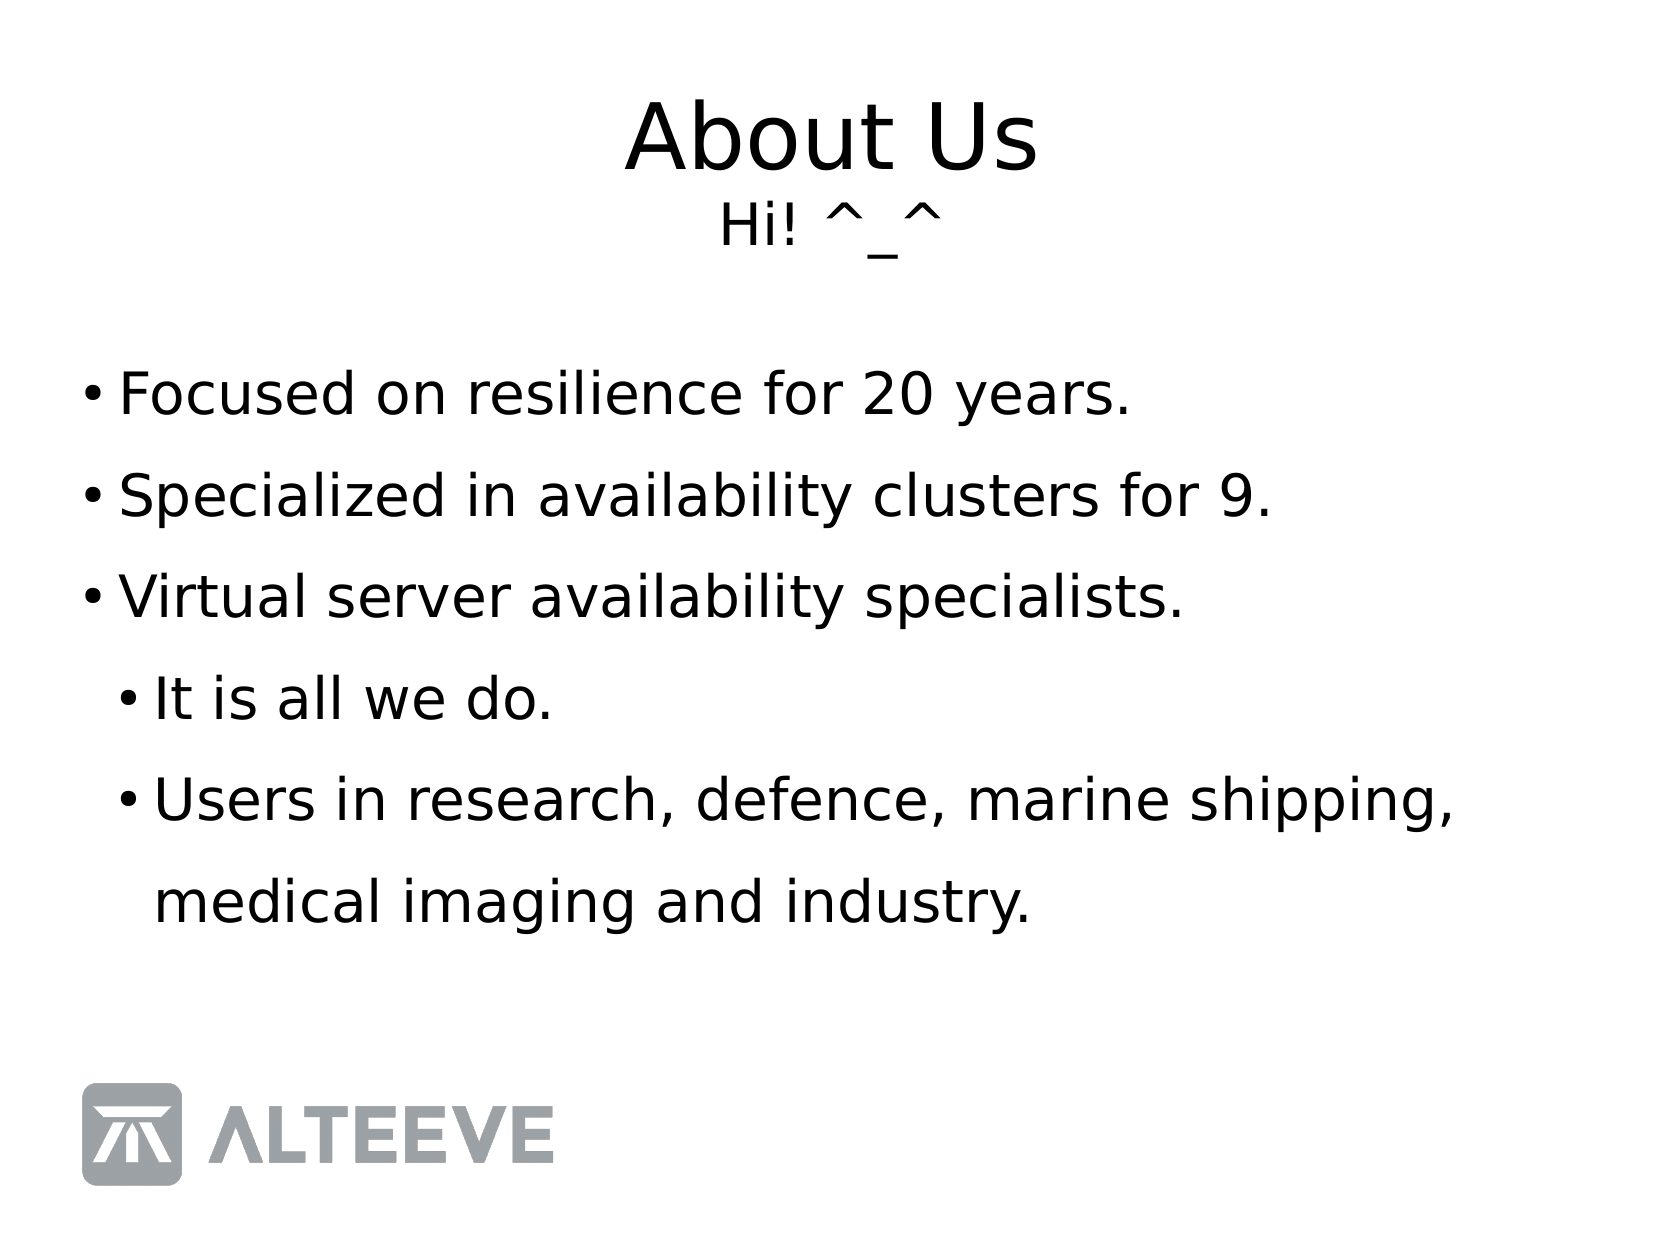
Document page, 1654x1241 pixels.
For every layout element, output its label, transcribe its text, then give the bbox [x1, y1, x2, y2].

text_box About Us Hi! ^_^ [283, 76, 1382, 286]
picture [70, 1074, 566, 1193]
subtitle Focused on resilience for 20 years. Specialized in availability clusters for 9. Virtual server availability specialists. It is all we do. Users in research, defence, marine shipping, medical imaging and industry. [82, 248, 1571, 969]
